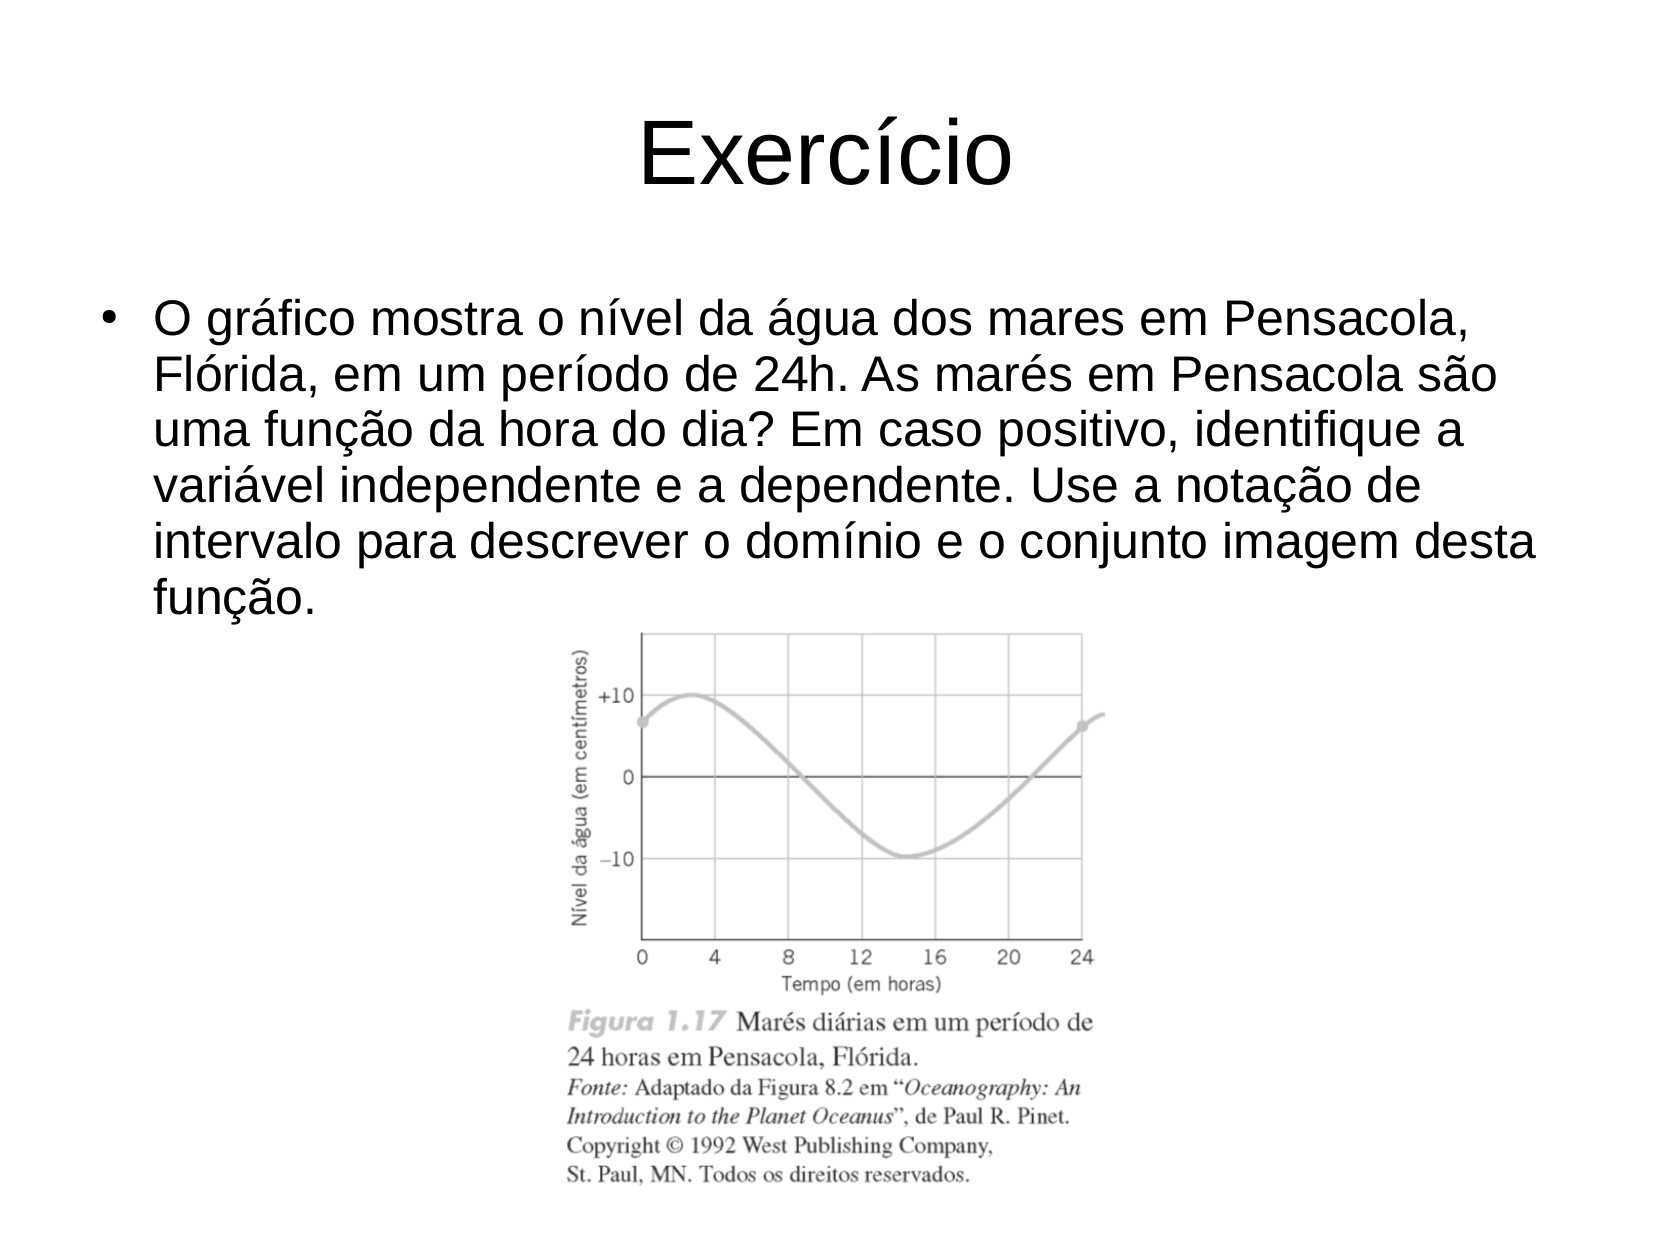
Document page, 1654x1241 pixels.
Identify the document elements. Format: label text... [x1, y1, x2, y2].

title Exercício [82, 49, 1571, 257]
list O gráfico mostra o nível da água dos mares em Pensacola, Flórida, em um período de 24h. As marés em Pensacola são uma função da hora do dia? Em caso positivo, identifique a variável independente e a dependente. Use a notação de intervalo para descrever o domínio e o conjunto imagem desta função. [82, 290, 1571, 1010]
picture [519, 589, 1153, 1205]
